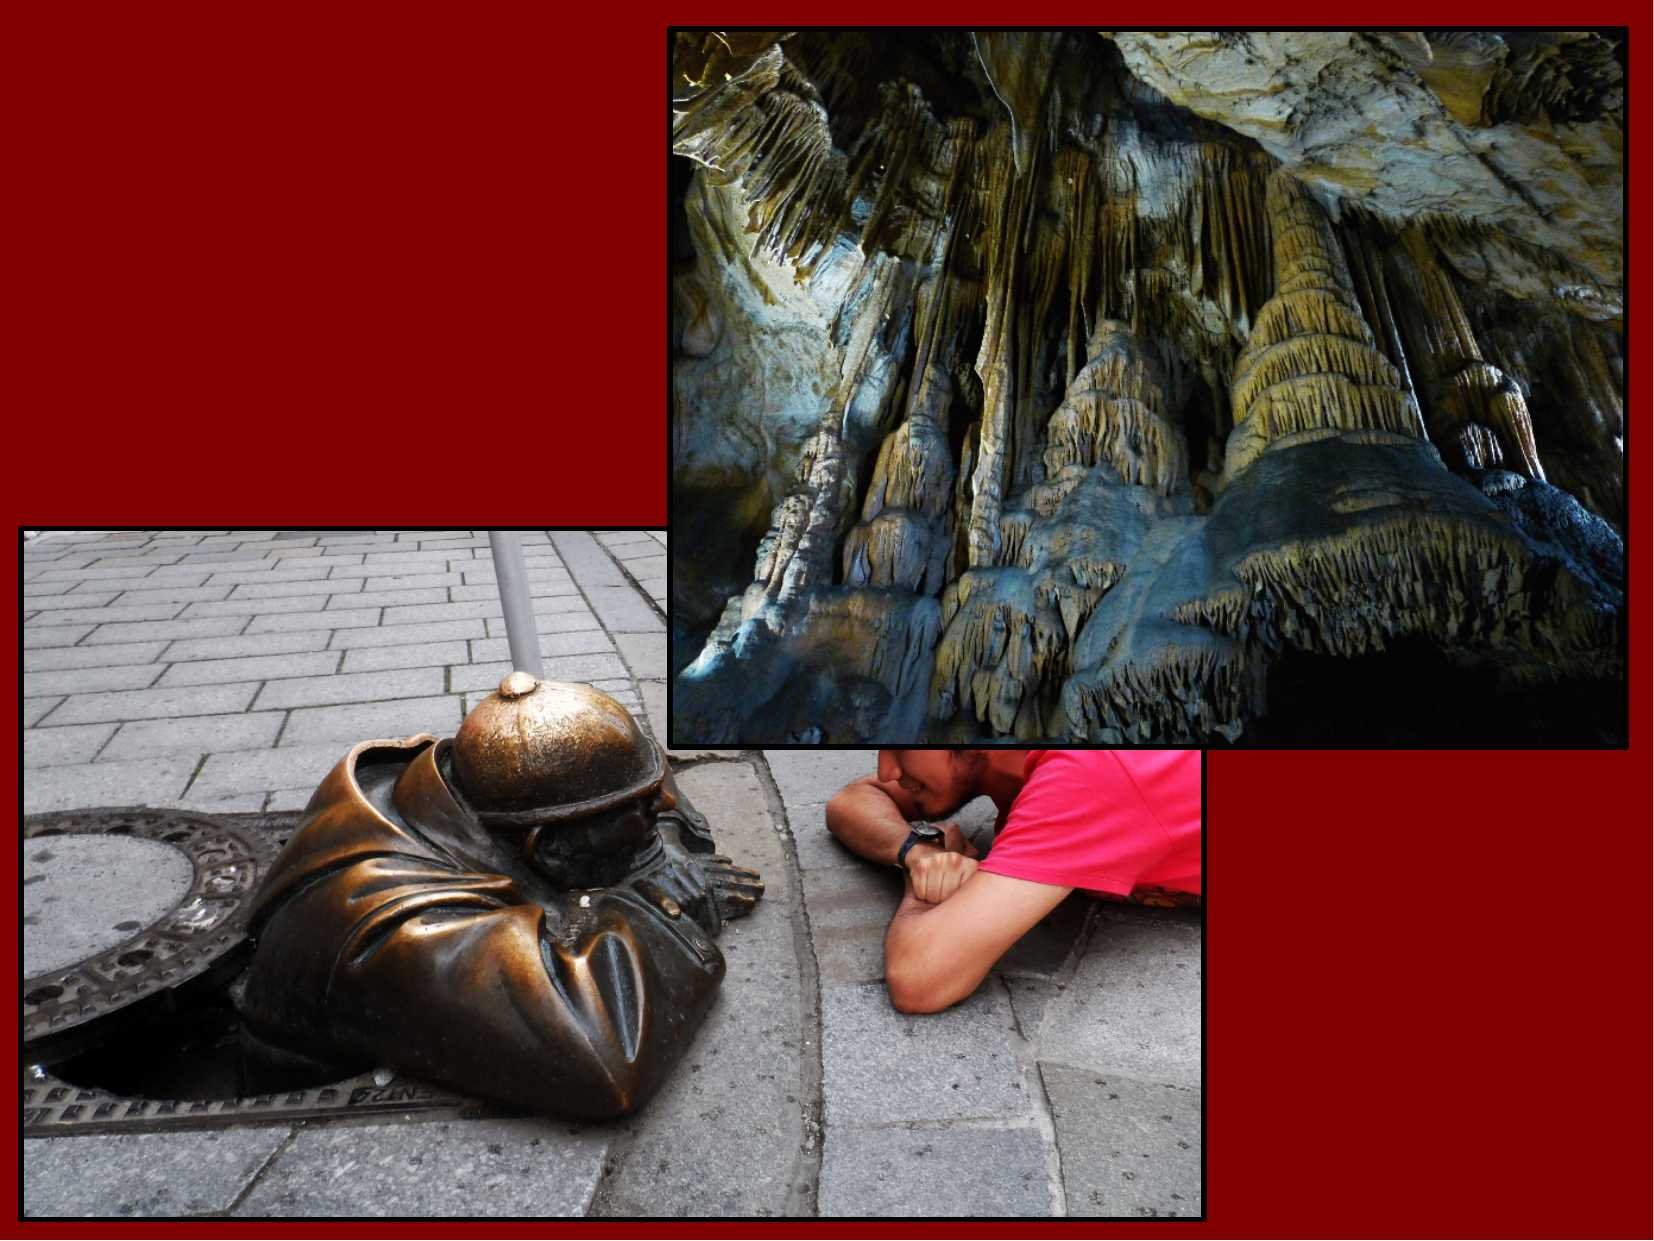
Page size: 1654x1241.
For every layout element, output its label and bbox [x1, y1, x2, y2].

picture [673, 31, 1624, 745]
picture [23, 531, 1201, 1217]
